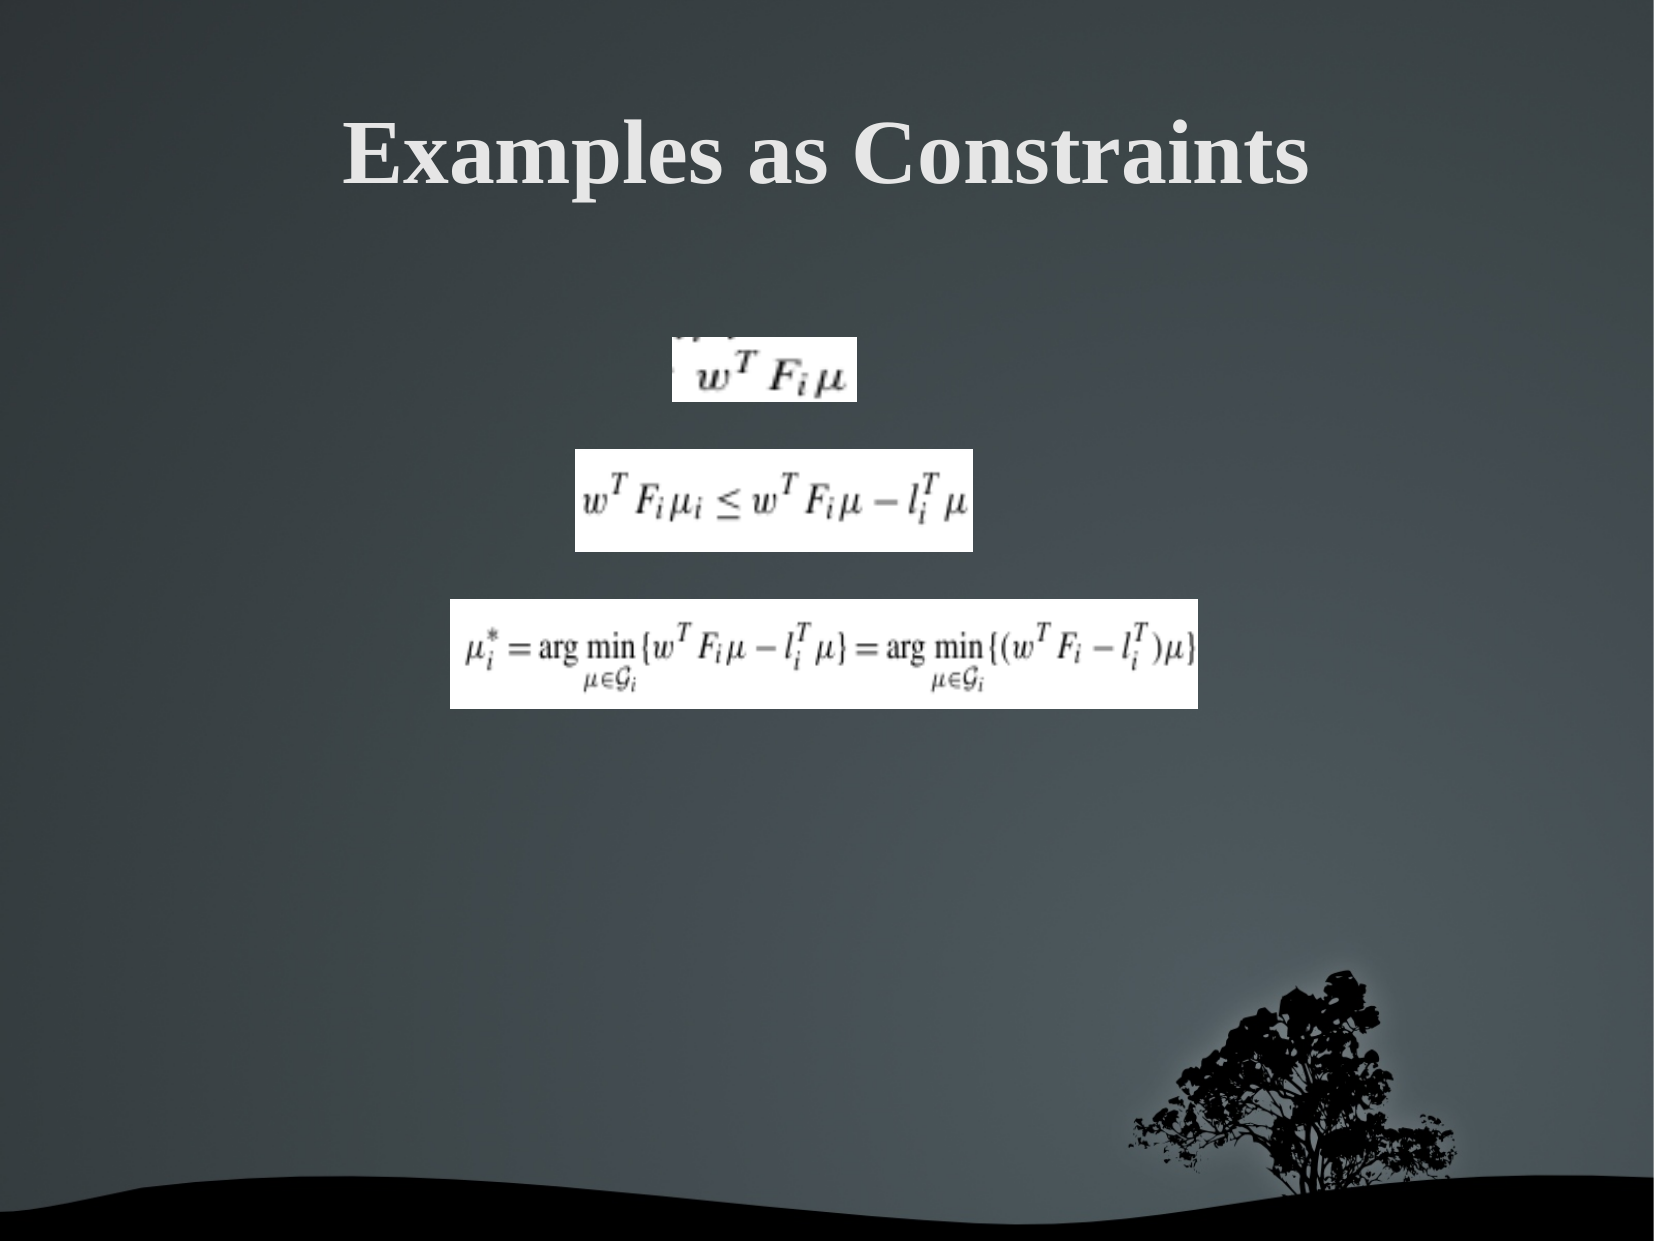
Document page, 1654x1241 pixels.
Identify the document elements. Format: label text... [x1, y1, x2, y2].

picture [0, 0, 1654, 1241]
title Examples as Constraints [82, 49, 1571, 257]
